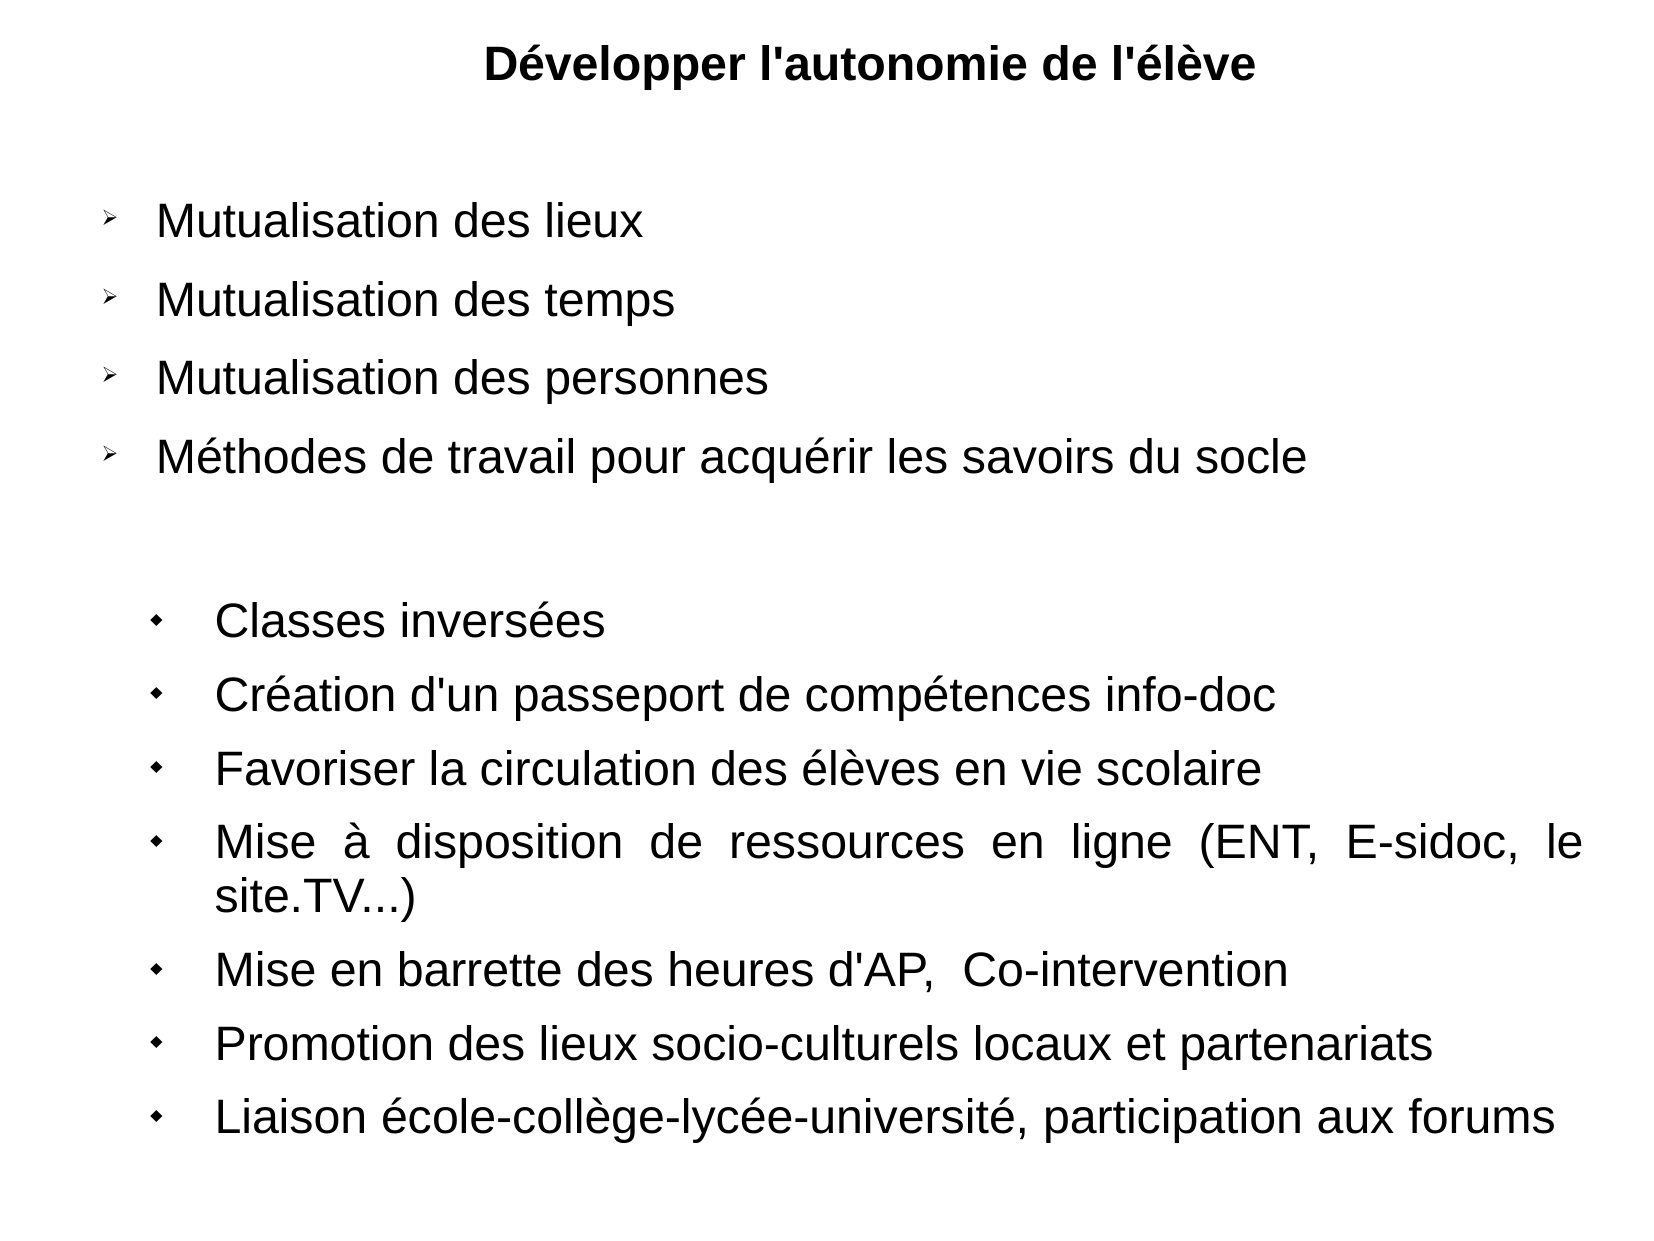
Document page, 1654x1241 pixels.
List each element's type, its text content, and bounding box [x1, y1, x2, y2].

list Développer l'autonomie de l'élève Mutualisation des lieux Mutualisation des temps Mutualisation des personnes Méthodes de travail pour acquérir les savoirs du socle Classes inversées Création d'un passeport de compétences info-doc Favoriser la circulation des élèves en vie scolaire Mise à disposition de ressources en ligne (ENT, E-sidoc, le site.TV...) Mise en barrette des heures d'AP, Co-intervention Promotion des lieux socio-culturels locaux et partenariats Liaison école-collège-lycée-université, participation aux forums [96, 36, 1586, 1182]
